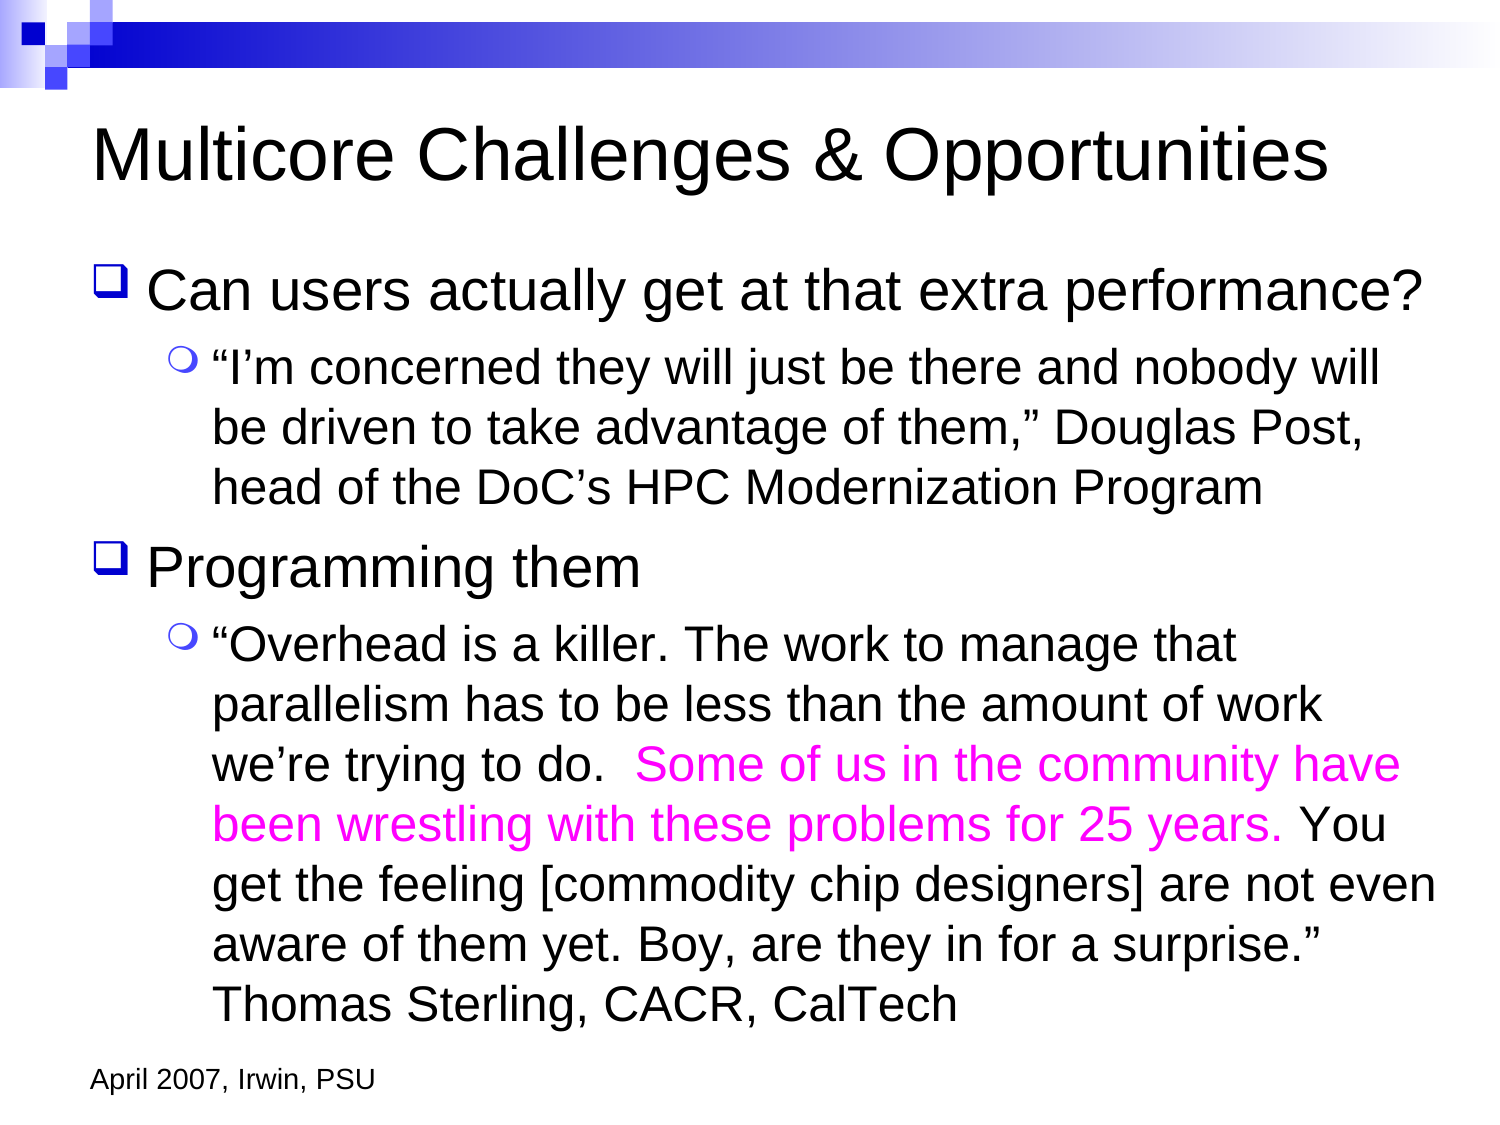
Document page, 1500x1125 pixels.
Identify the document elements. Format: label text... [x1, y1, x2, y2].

list Can users actually get at that extra performance? “I’m concerned they will just be there and nobody will be driven to take advantage of them,” Douglas Post, head of the DoC’s HPC Modernization Program Programming them “Overhead is a killer. The work to manage that parallelism has to be less than the amount of work we’re trying to do. Some of us in the community have been wrestling with these problems for 25 years. You get the feeling [commodity chip designers] are not even aware of them yet. Boy, are they in for a surprise.” Thomas Sterling, CACR, CalTech [75, 244, 1460, 1060]
text_box April 2007, Irwin, PSU [74, 1024, 426, 1103]
title Multicore Challenges & Opportunities [76, 98, 1468, 199]
